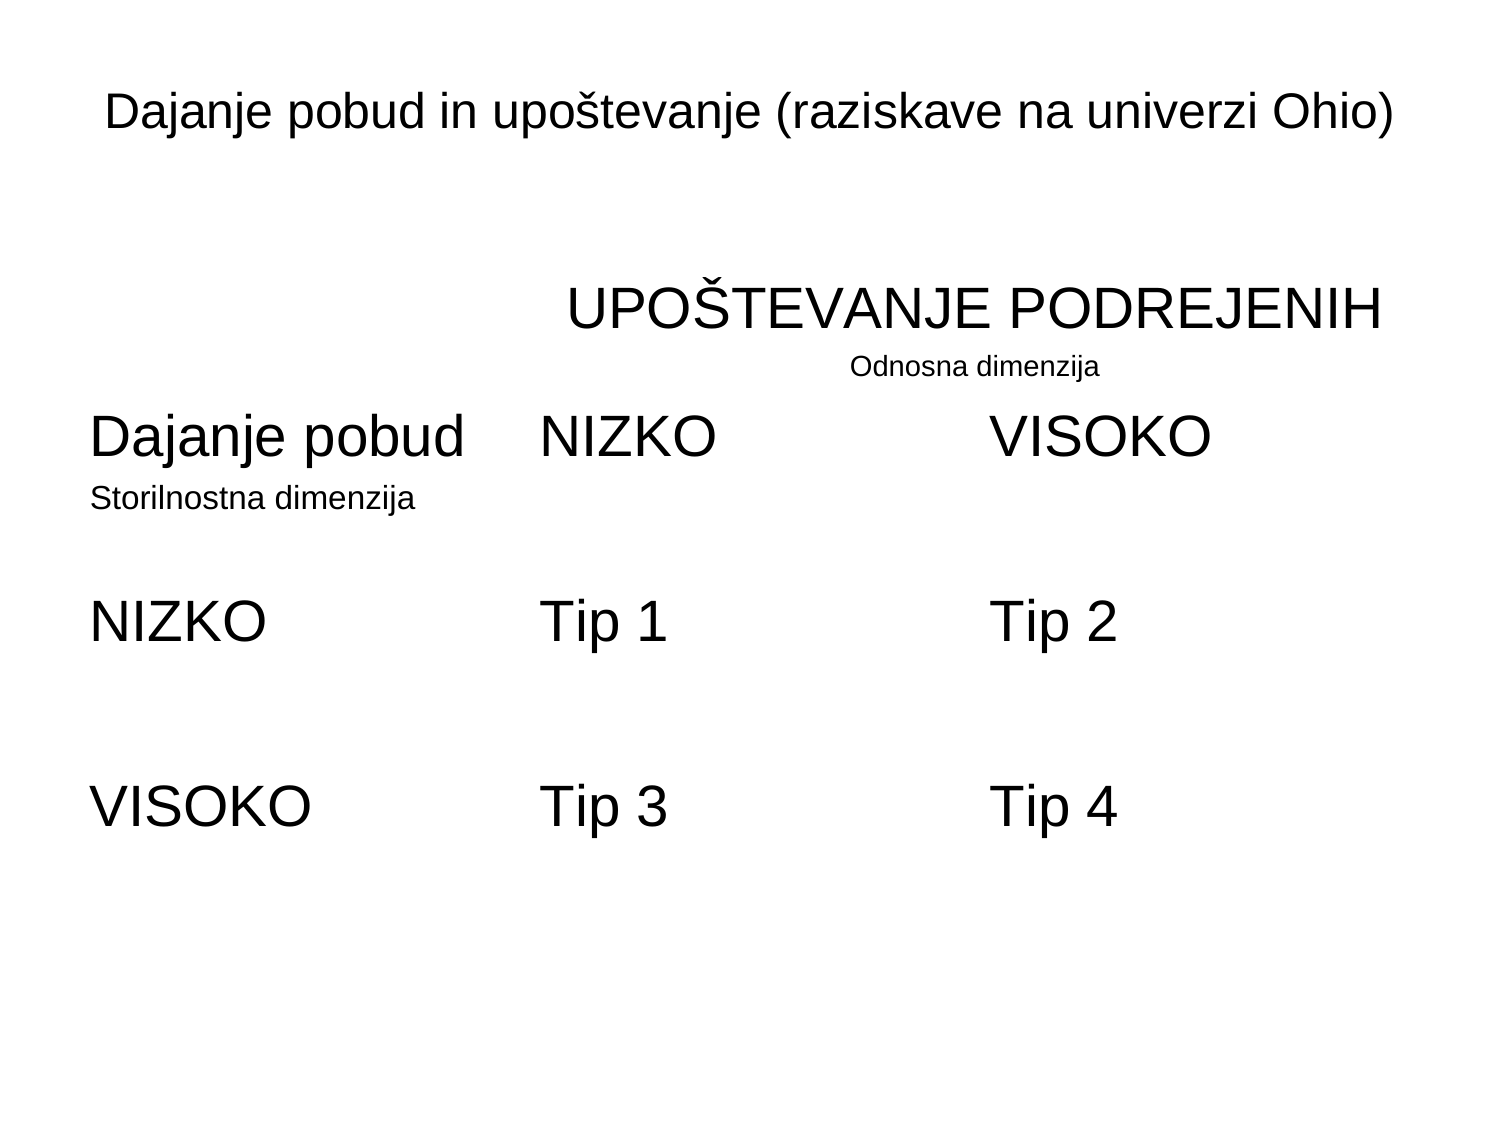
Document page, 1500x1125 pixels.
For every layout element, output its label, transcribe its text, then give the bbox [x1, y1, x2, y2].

table_cell Tip 3 [525, 761, 975, 946]
table_cell VISOKO [75, 761, 525, 946]
table_cell NIZKO [525, 390, 975, 576]
table_cell Dajanje pobud Storilnostna dimenzija [75, 390, 525, 576]
table_cell Tip 2 [975, 576, 1425, 761]
title Dajanje pobud in upoštevanje (raziskave na univerzi Ohio) [75, 45, 1426, 233]
table_cell Tip 1 [525, 576, 975, 761]
table_cell Tip 4 [975, 761, 1425, 946]
table_header UPOŠTEVANJE PODREJENIH Odnosna dimenzija [525, 262, 1425, 390]
table_header [75, 262, 525, 390]
table_cell NIZKO [75, 576, 525, 761]
table_cell VISOKO [975, 390, 1425, 576]
